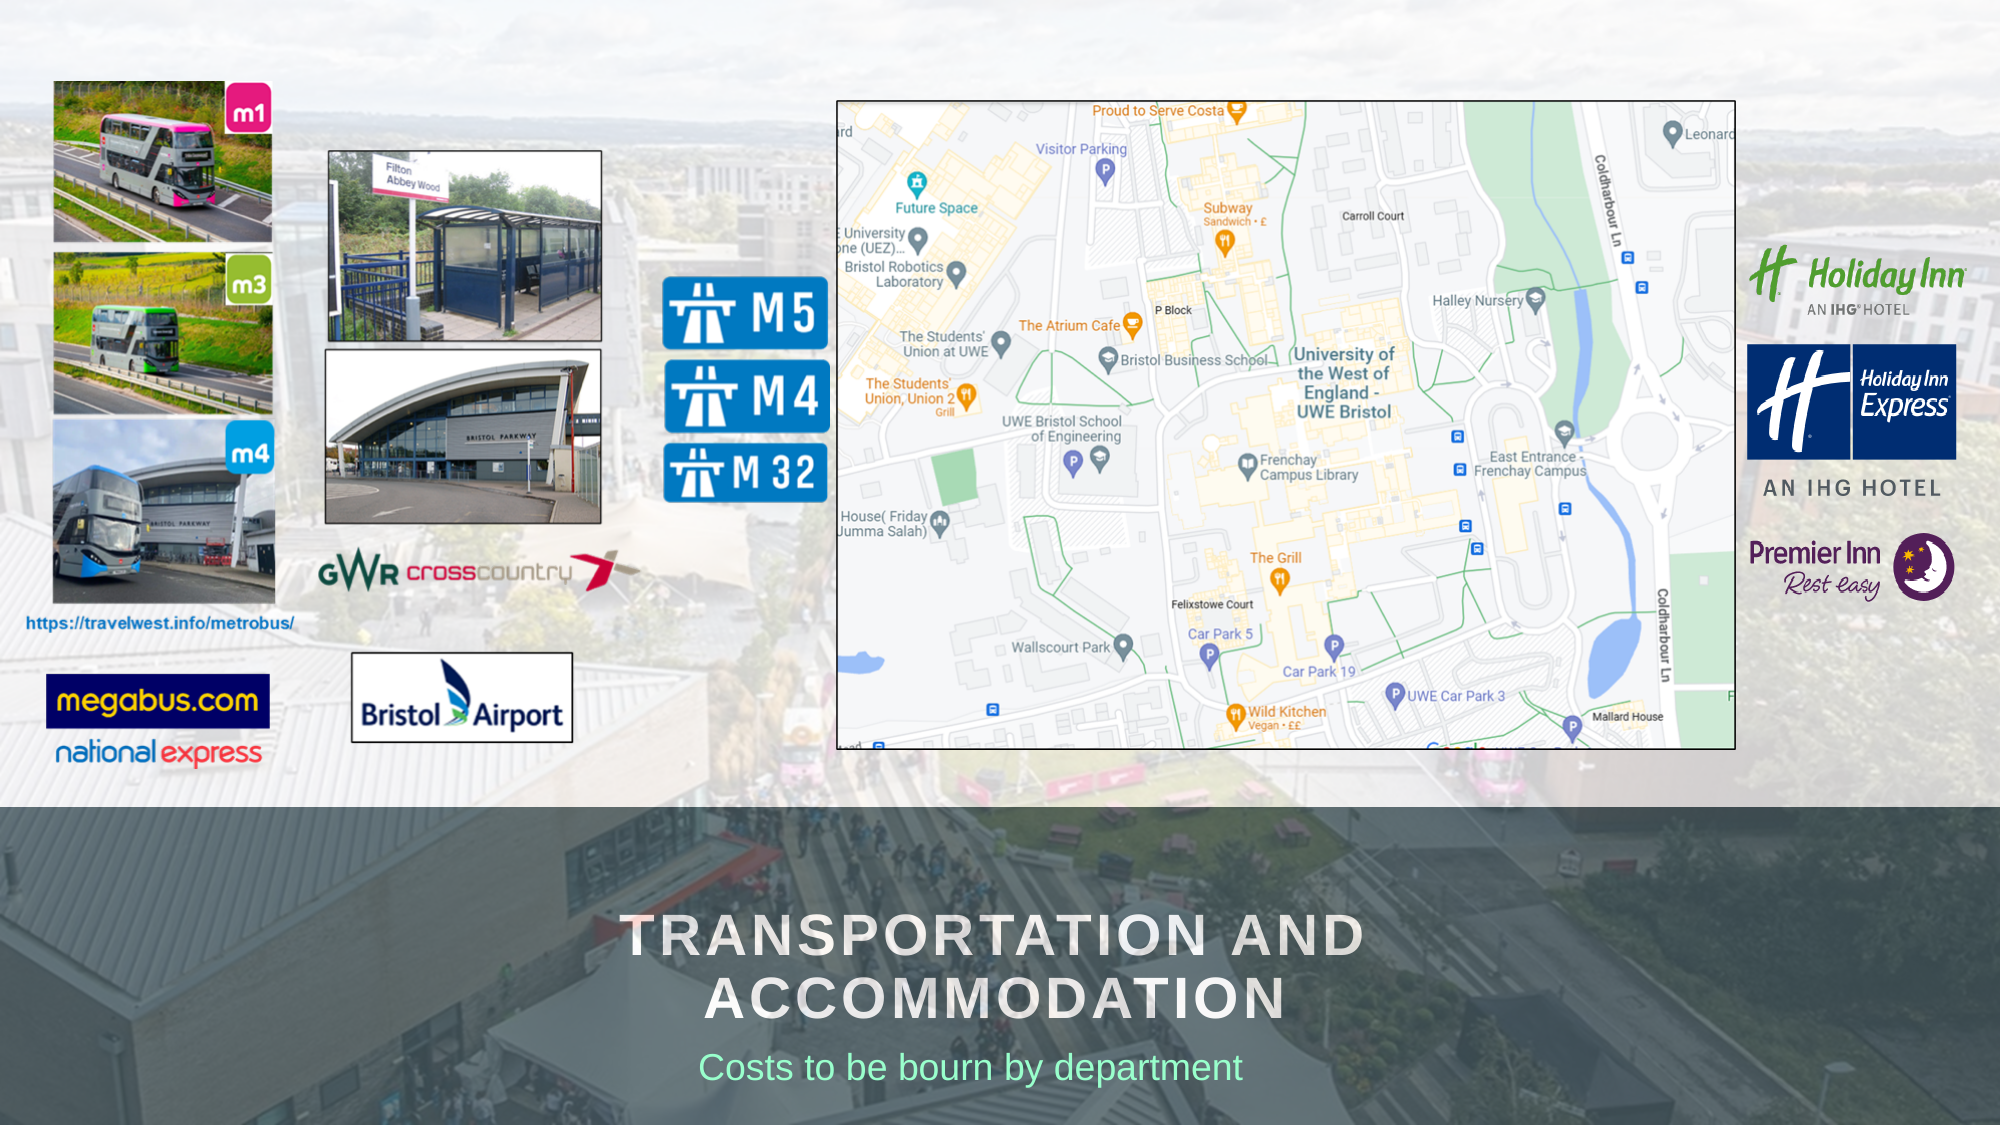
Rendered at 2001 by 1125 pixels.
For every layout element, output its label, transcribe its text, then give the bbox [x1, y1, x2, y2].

picture [0, 0, 2000, 1125]
text_box Costs to be bourn by department [683, 1035, 1286, 1096]
